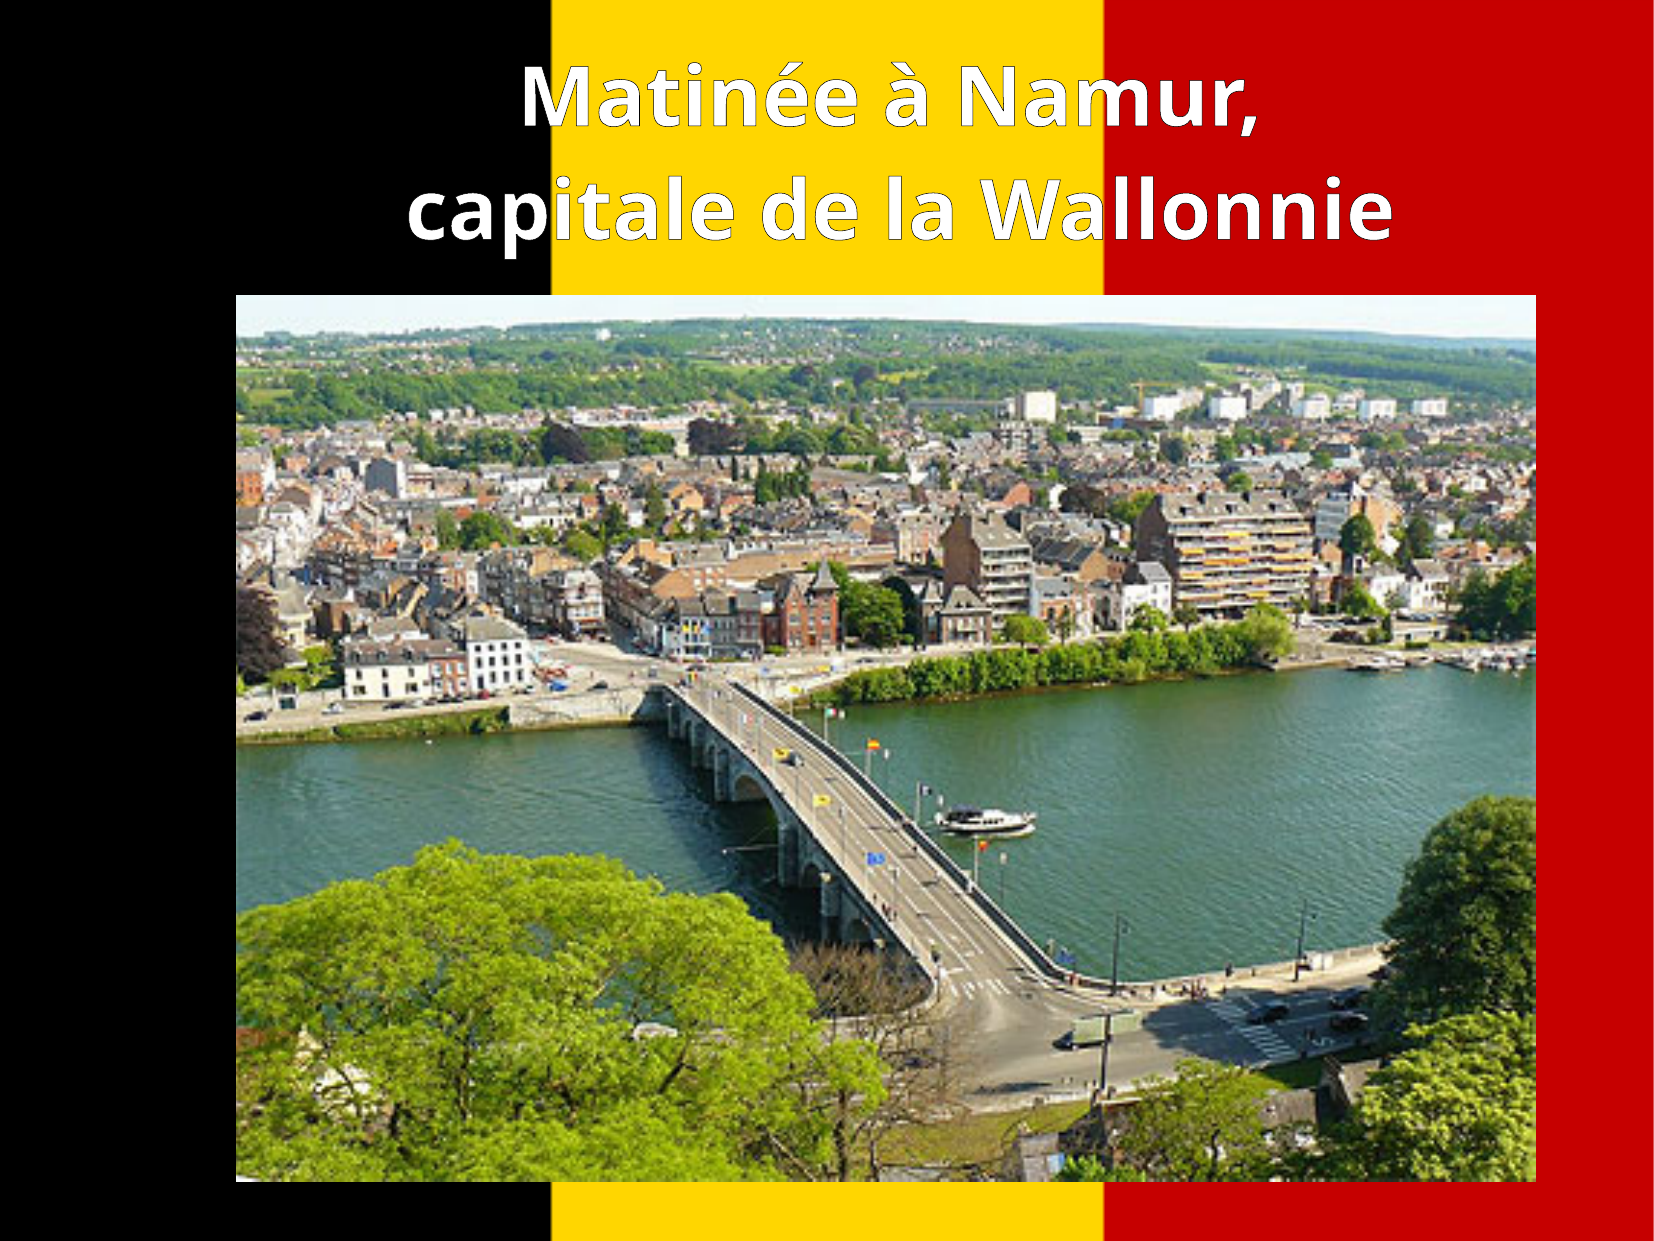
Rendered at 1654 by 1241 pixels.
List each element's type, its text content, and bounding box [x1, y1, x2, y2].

text_box Matinée à Namur, capitale de la Wallonnie [236, 29, 1565, 277]
picture [0, 0, 1654, 1241]
